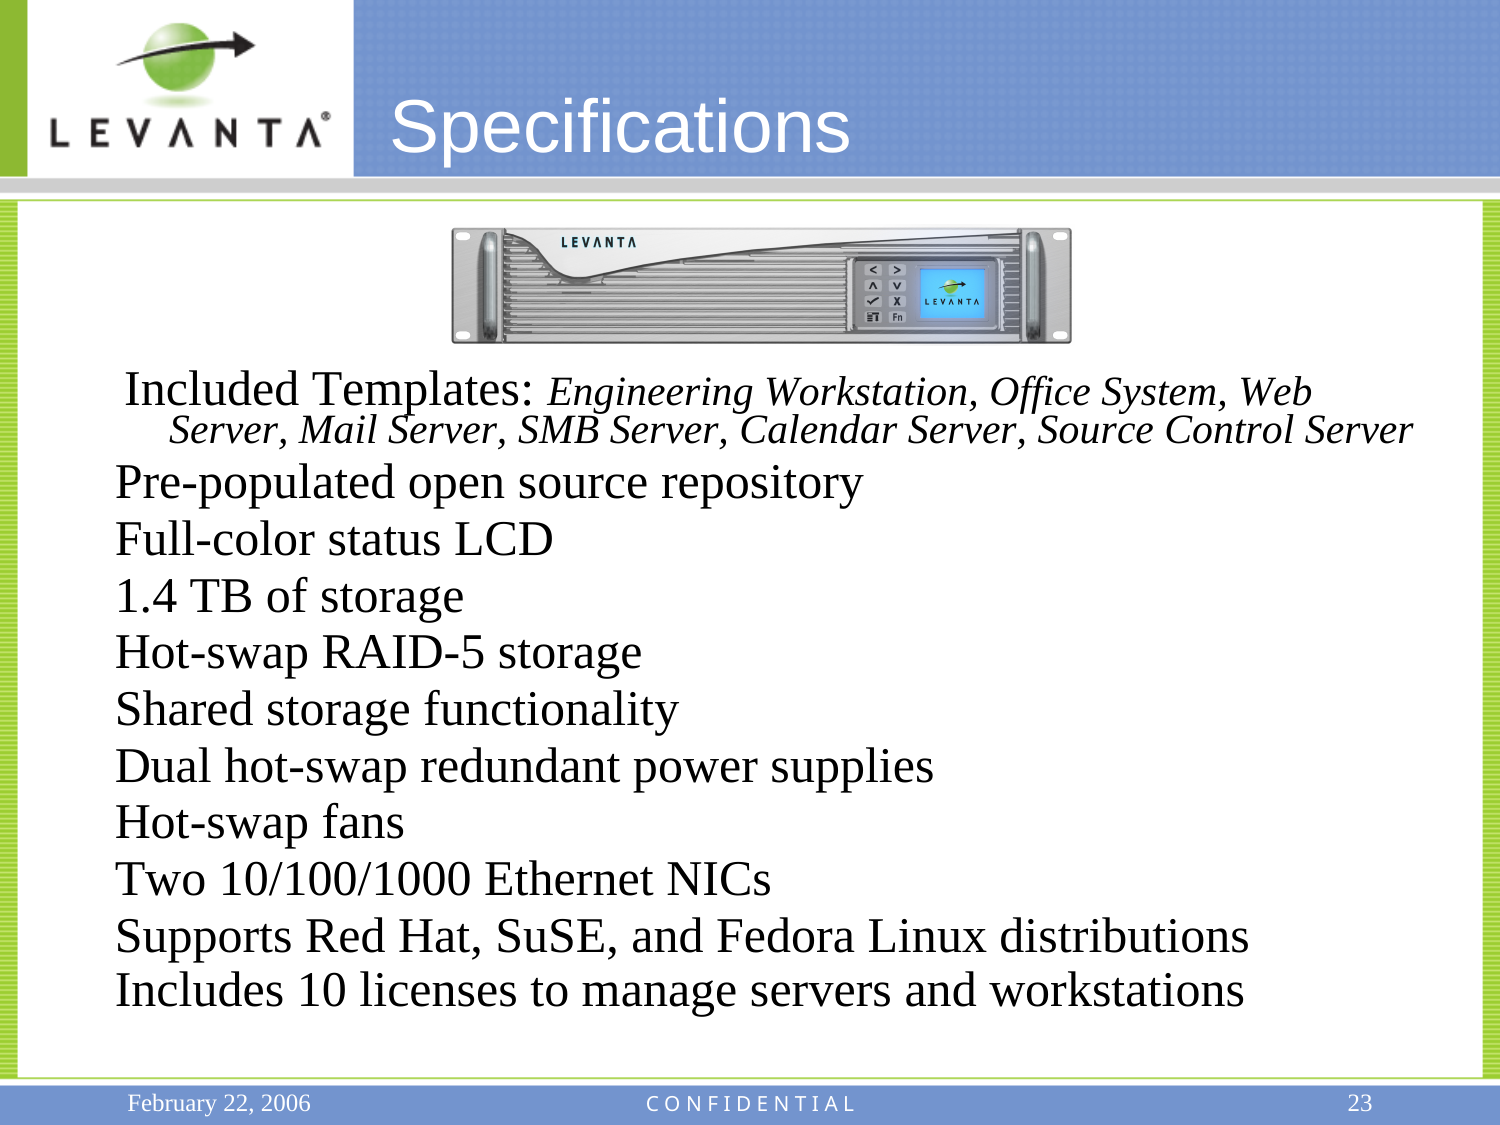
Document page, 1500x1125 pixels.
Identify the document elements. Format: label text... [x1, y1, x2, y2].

picture [0, 0, 1500, 1125]
list Included Templates: Engineering Workstation, Office System, Web Server, Mail Server, SMB Server, Calendar Server, Source Control Server Pre-populated open source repository Full-color status LCD 1.4 TB of storage Hot-swap RAID-5 storage Shared storage functionality Dual hot-swap redundant power supplies Hot-swap fans Two 10/100/1000 Ethernet NICs Supports Red Hat, SuSE, and Fedora Linux distributions Includes 10 licenses to manage servers and workstations [99, 362, 1450, 1125]
title Specifications [374, 0, 1462, 183]
